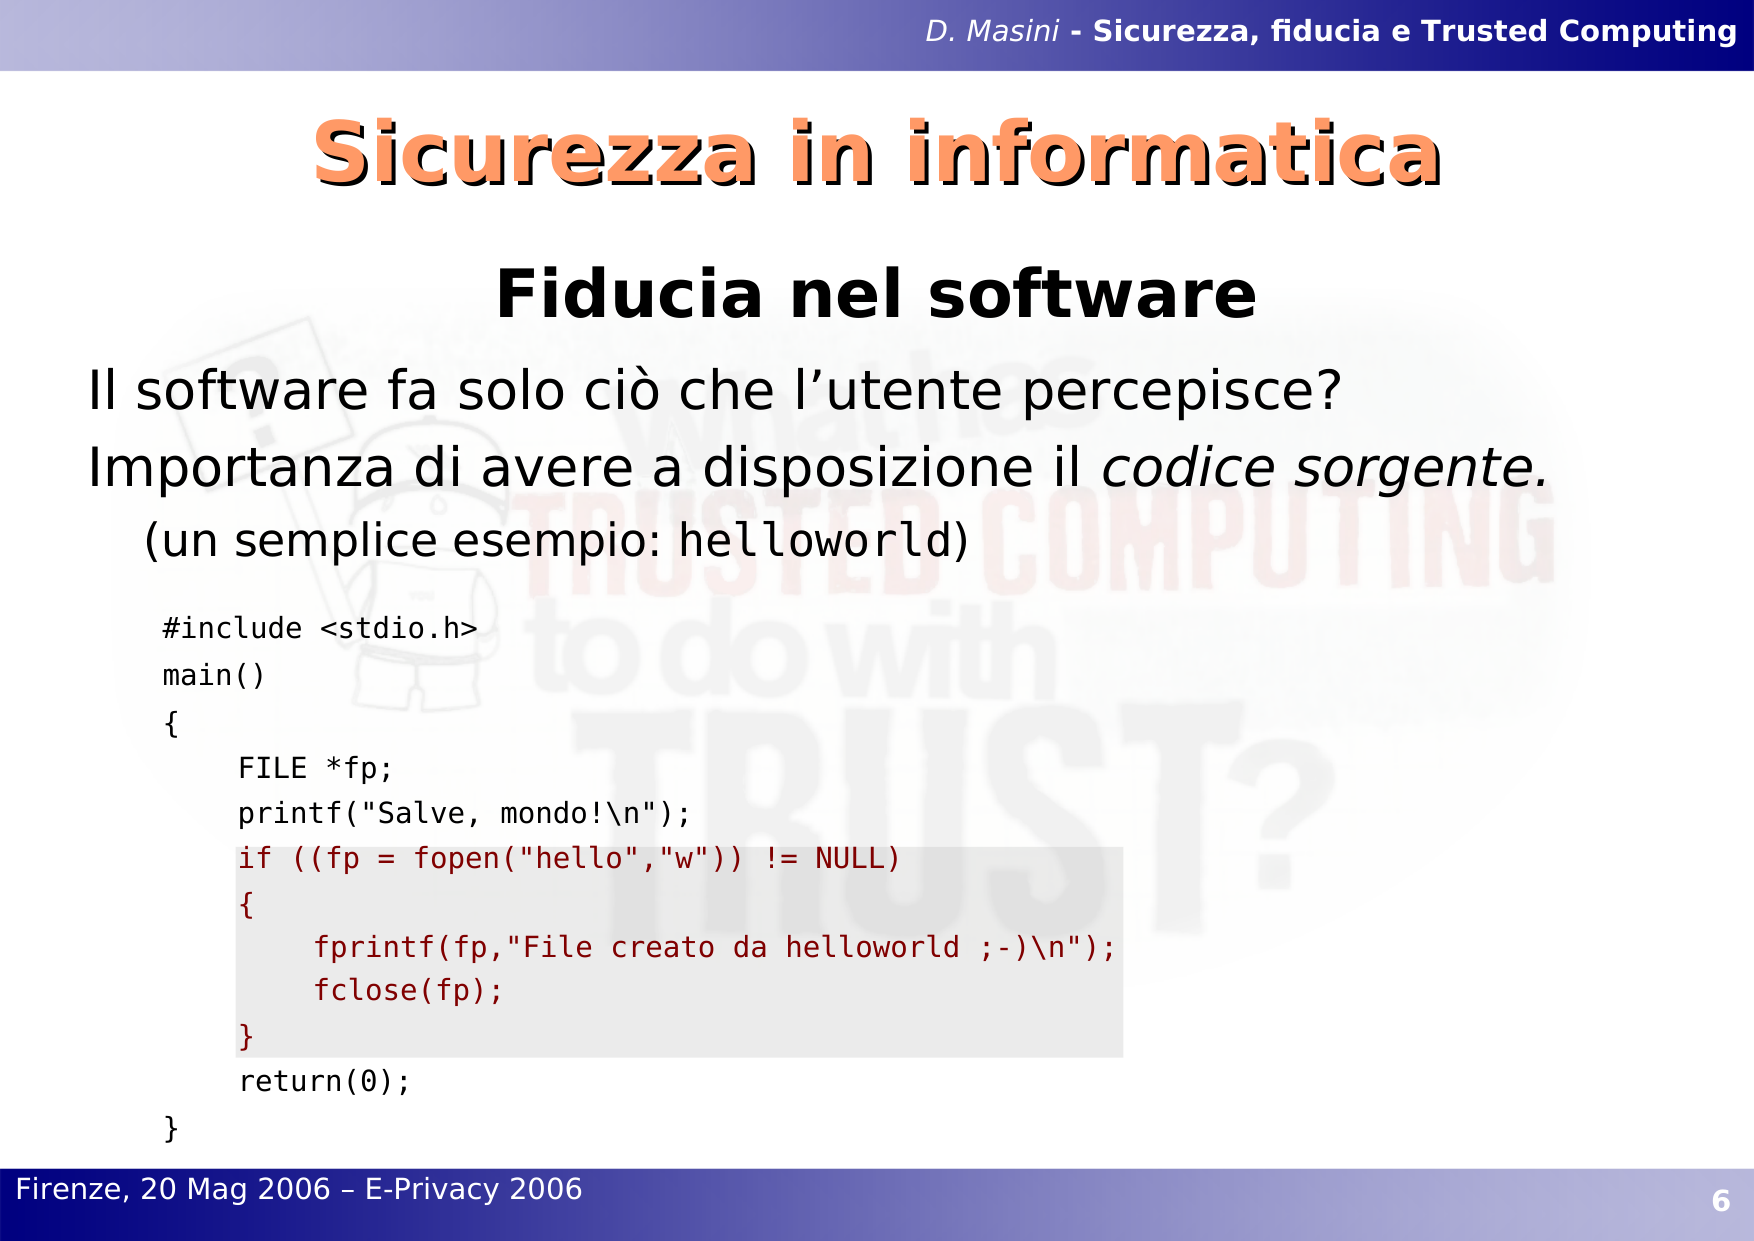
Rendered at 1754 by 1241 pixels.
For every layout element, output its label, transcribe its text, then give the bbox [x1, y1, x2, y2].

picture [0, 0, 1754, 1241]
text_box Firenze, 20 Mag 2006 – E-Privacy 2006 [0, 1175, 1314, 1234]
text_box <number> [1641, 1185, 1732, 1223]
title Sicurezza in informatica [87, 49, 1667, 257]
text_box D. Masini - Sicurezza, fiducia e Trusted Computing [602, 7, 1754, 63]
list Fiducia nel software Il software fa solo ciò che l’utente percepisce? Importanza di avere a disposizione il codice sorgente. (un semplice esempio: helloworld) #include <stdio.h> main() { FILE *fp; printf("Salve, mondo!\n"); if ((fp = fopen("hello","w")) != NULL) { fprintf(fp,"File creato da helloworld ;-)\n"); fclose(fp); } return(0); } [87, 258, 1667, 1149]
